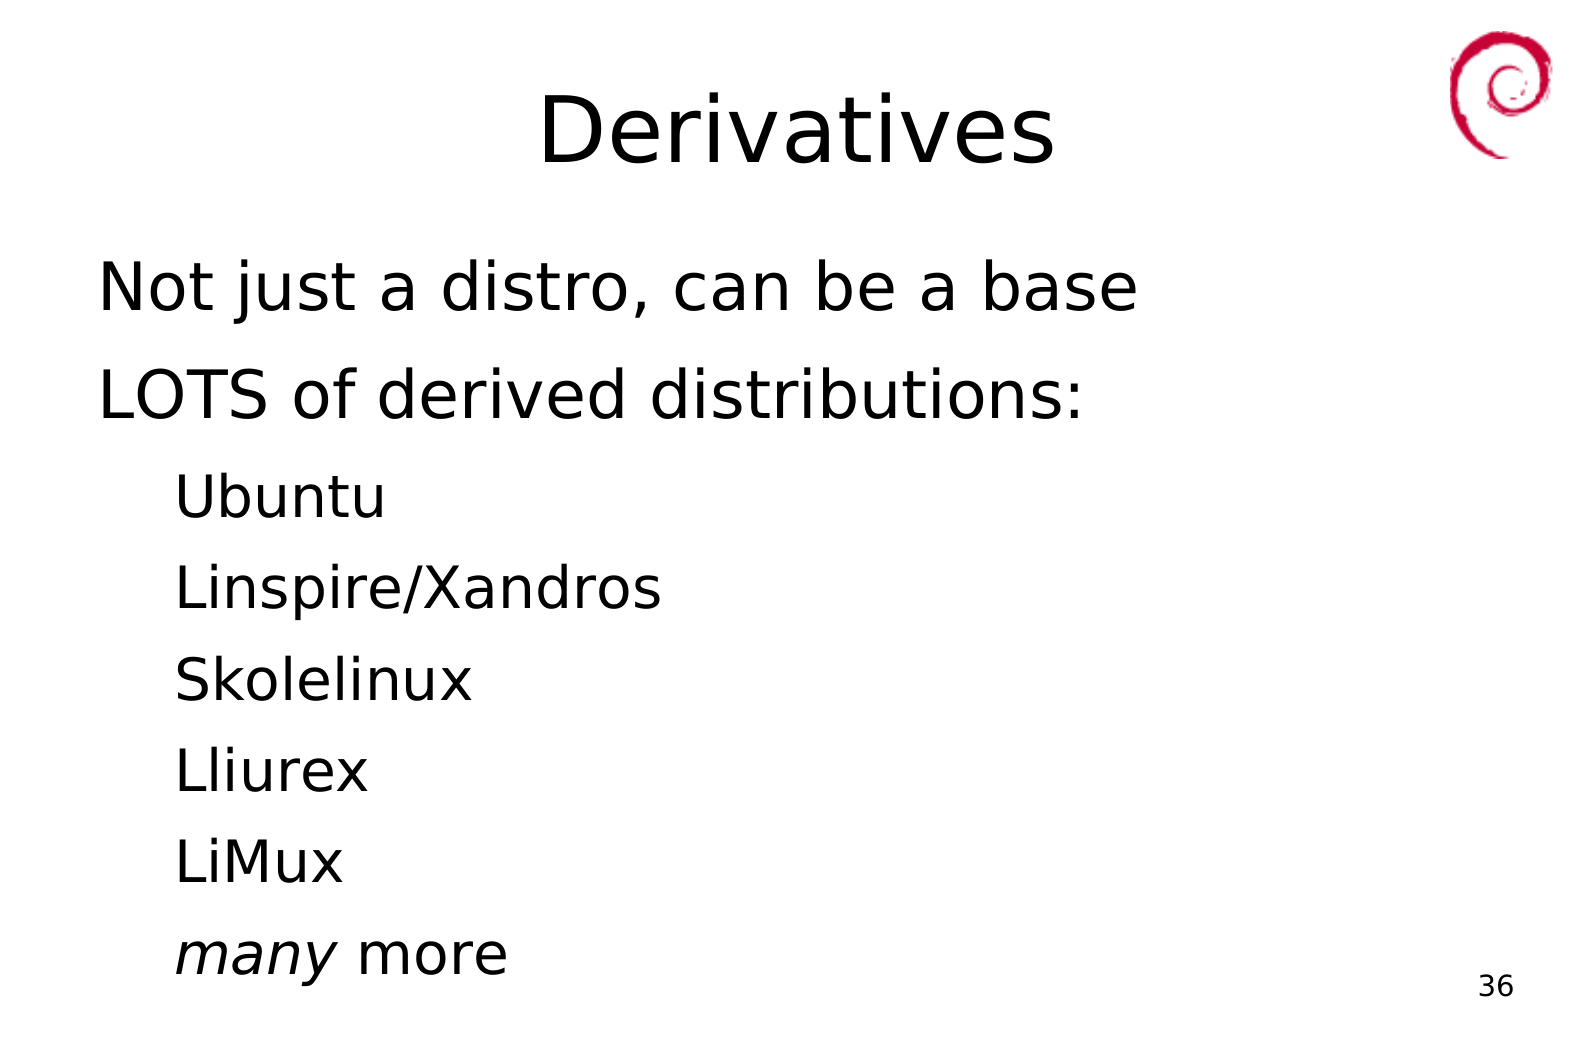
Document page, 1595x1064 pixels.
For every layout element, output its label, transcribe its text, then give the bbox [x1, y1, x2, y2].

picture [1450, 31, 1555, 159]
list Not just a distro, can be a base LOTS of derived distributions: Ubuntu Linspire/Xandros Skolelinux Lliurex LiMux many more [79, 248, 1515, 989]
title Derivatives [79, 49, 1515, 213]
